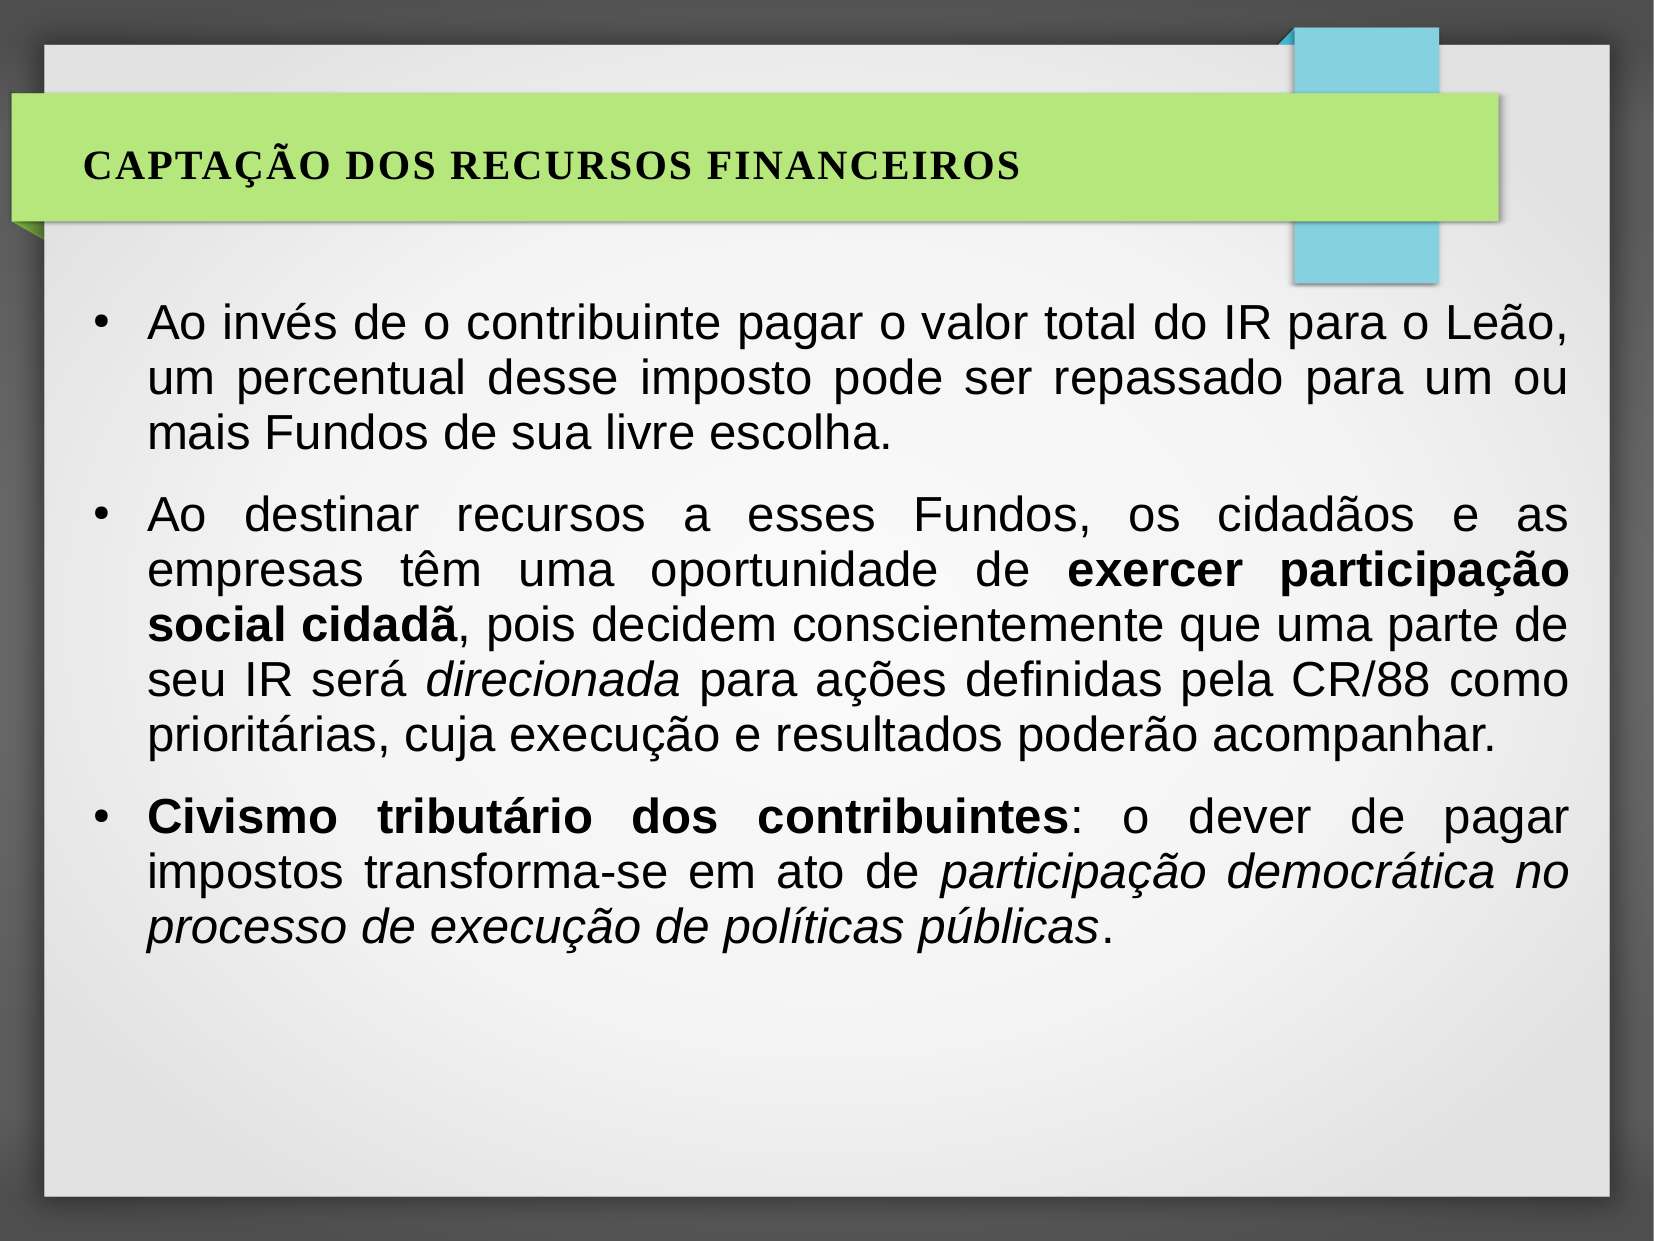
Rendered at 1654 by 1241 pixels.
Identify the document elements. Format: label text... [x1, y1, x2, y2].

title CAPTAÇÃO DOS RECURSOS FINANCEIROS [82, 94, 1264, 213]
list Ao invés de o contribuinte pagar o valor total do IR para o Leão, um percentual desse imposto pode ser repassado para um ou mais Fundos de sua livre escolha. Ao destinar recursos a esses Fundos, os cidadãos e as empresas têm uma oportunidade de exercer participação social cidadã, pois decidem conscientemente que uma parte de seu IR será direcionada para ações definidas pela CR/88 como prioritárias, cuja execução e resultados poderão acompanhar. Civismo tributário dos contribuintes: o dever de pagar impostos transforma-se em ato de participação democrática no processo de execução de políticas públicas. [82, 295, 1571, 1015]
picture [0, 0, 1654, 1241]
